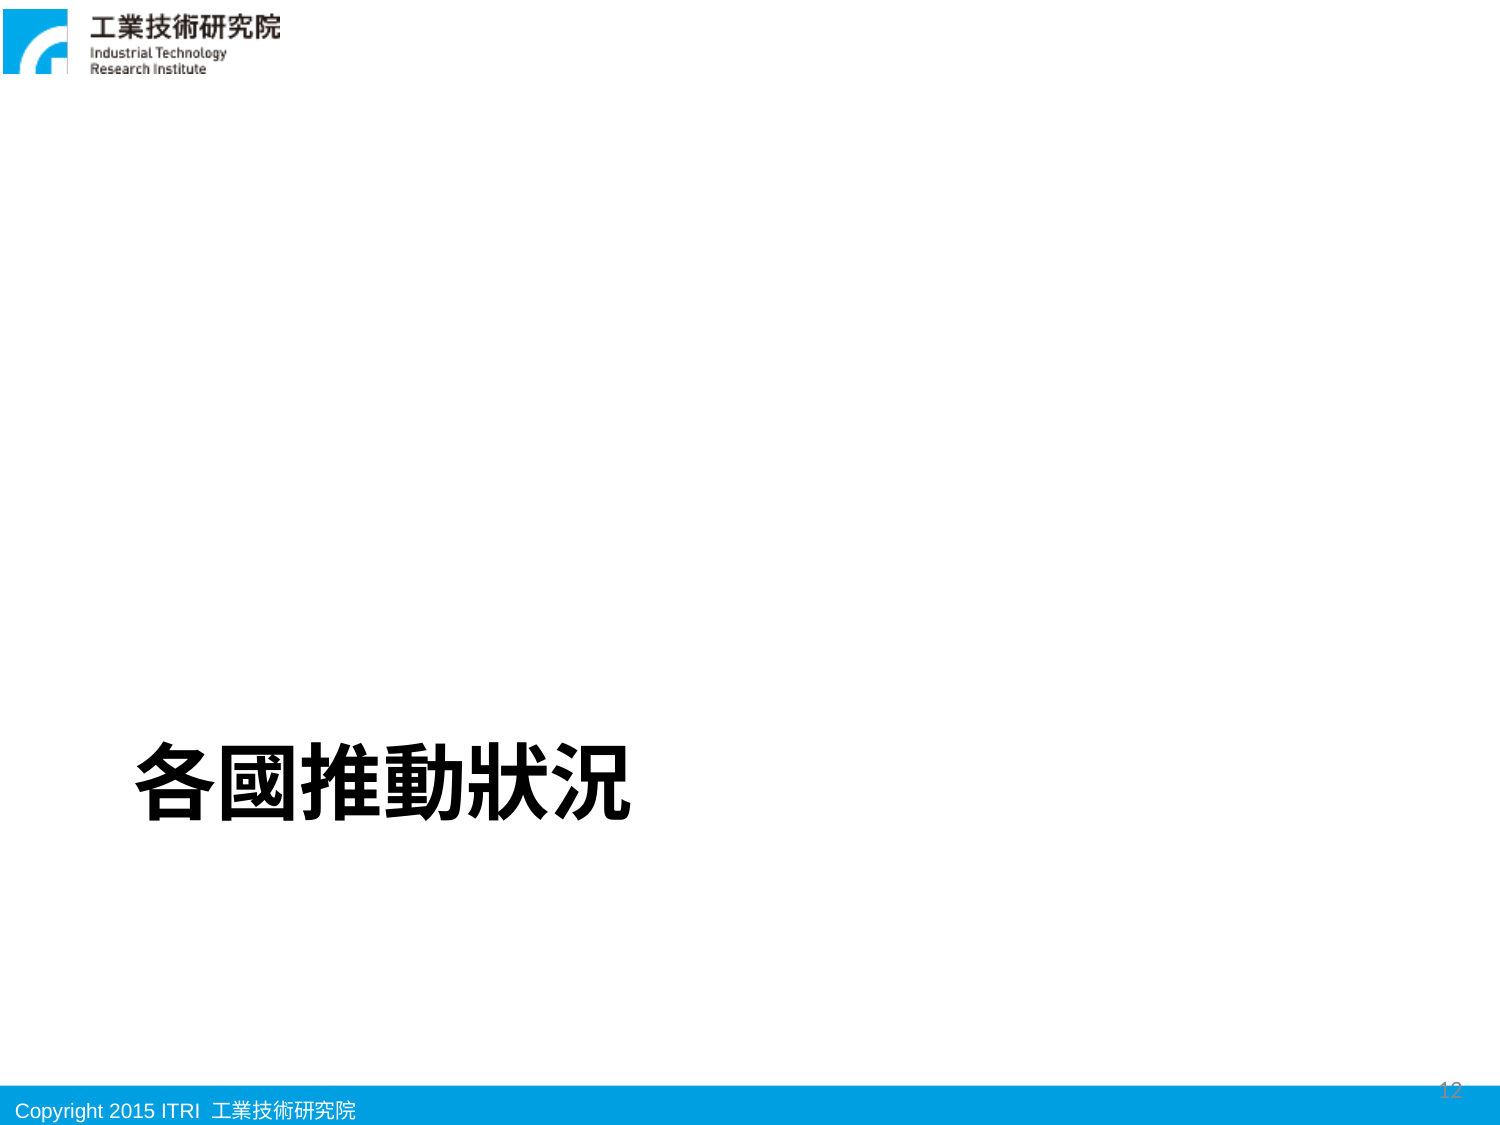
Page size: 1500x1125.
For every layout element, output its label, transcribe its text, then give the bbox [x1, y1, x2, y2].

picture [19, 9, 280, 74]
text_box <編號> [1127, 1058, 1478, 1119]
title 各國推動狀況 [118, 722, 1394, 947]
